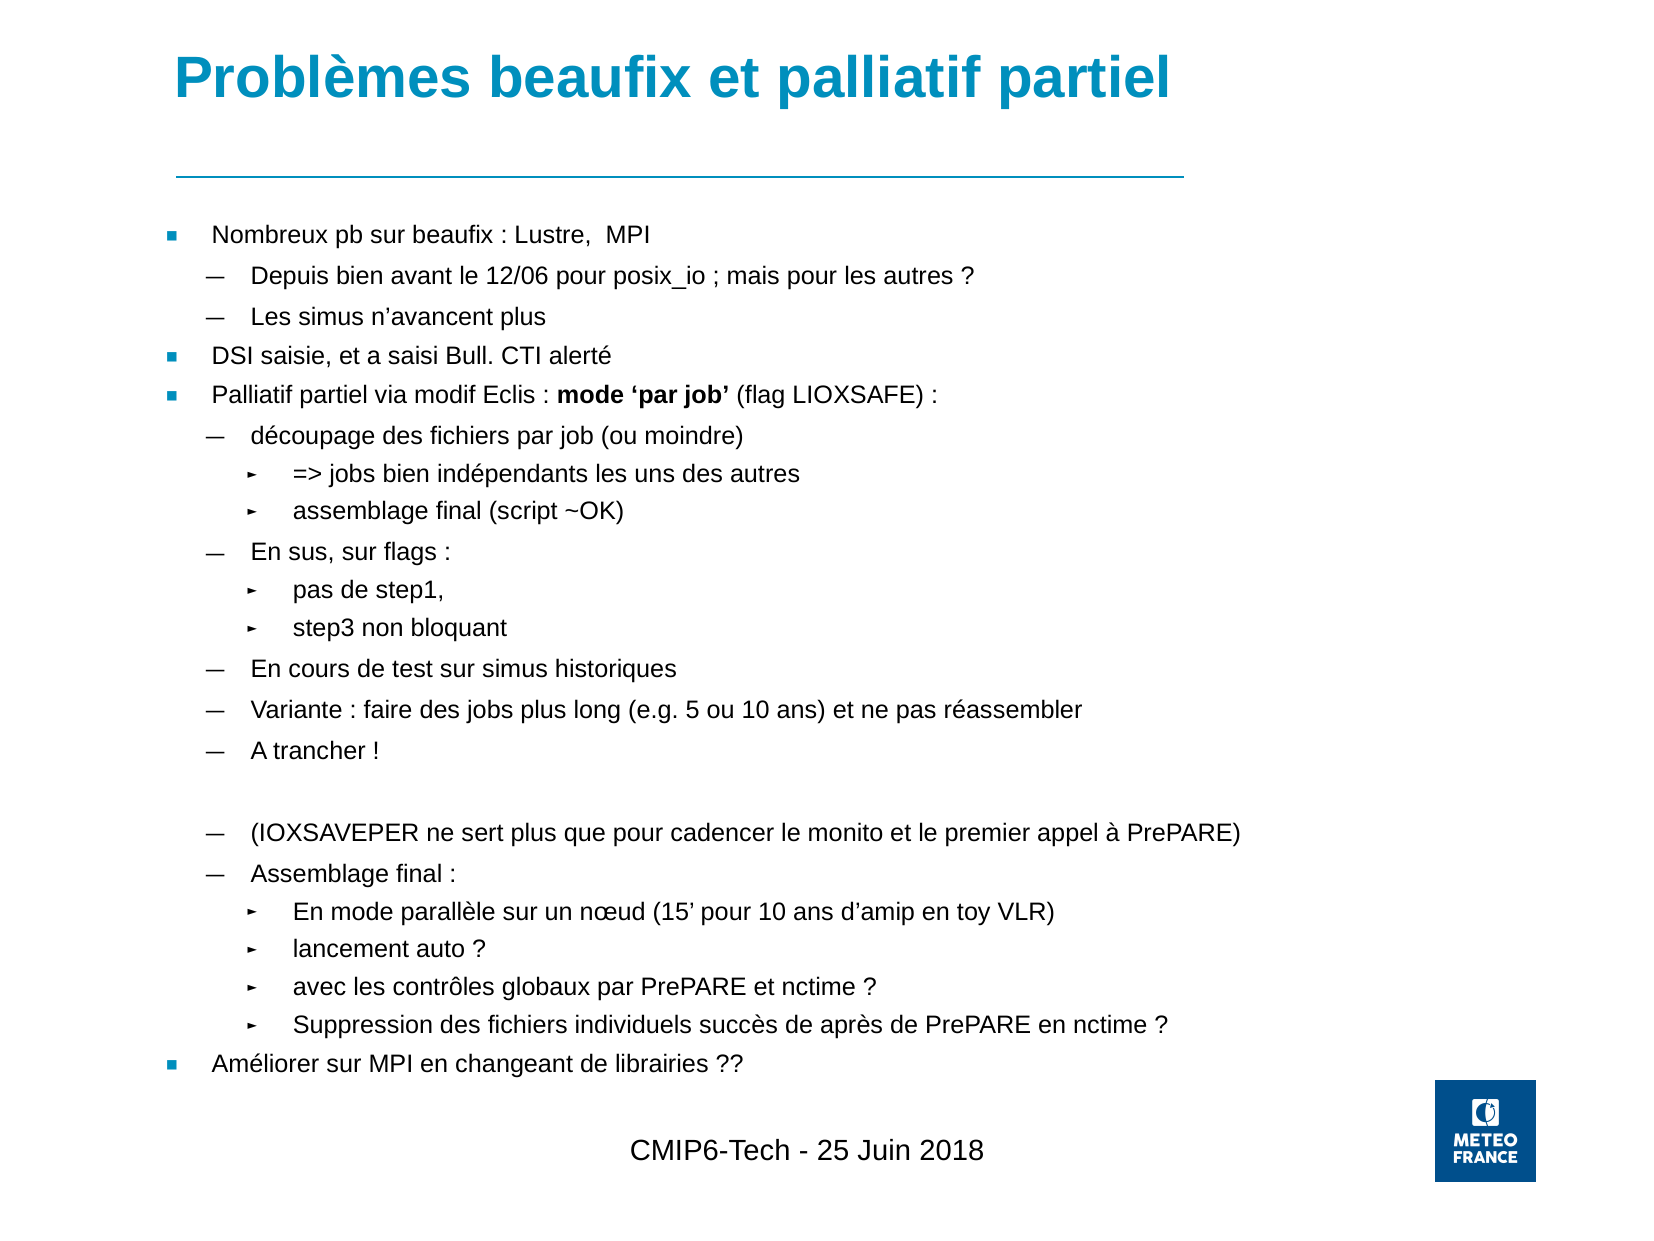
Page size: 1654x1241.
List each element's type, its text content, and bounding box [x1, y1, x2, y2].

list Nombreux pb sur beaufix : Lustre, MPI Depuis bien avant le 12/06 pour posix_io ; mais pour les autres ? Les simus n’avancent plus DSI saisie, et a saisi Bull. CTI alerté Palliatif partiel via modif Eclis : mode ‘par job’ (flag LIOXSAFE) : découpage des fichiers par job (ou moindre) => jobs bien indépendants les uns des autres assemblage final (script ~OK) En sus, sur flags : pas de step1, step3 non bloquant En cours de test sur simus historiques Variante : faire des jobs plus long (e.g. 5 ou 10 ans) et ne pas réassembler A trancher ! (IOXSAVEPER ne sert plus que pour cadencer le monito et le premier appel à PrePARE) Assemblage final : En mode parallèle sur un nœud (15’ pour 10 ans d’amip en toy VLR) lancement auto ? avec les contrôles globaux par PrePARE et nctime ? Suppression des fichiers individuels succès de après de PrePARE en nctime ? Améliorer sur MPI en changeant de librairies ?? [156, 220, 1571, 1099]
picture [1435, 1099, 1536, 1182]
title Problèmes beaufix et palliatif partiel [174, 0, 1654, 156]
